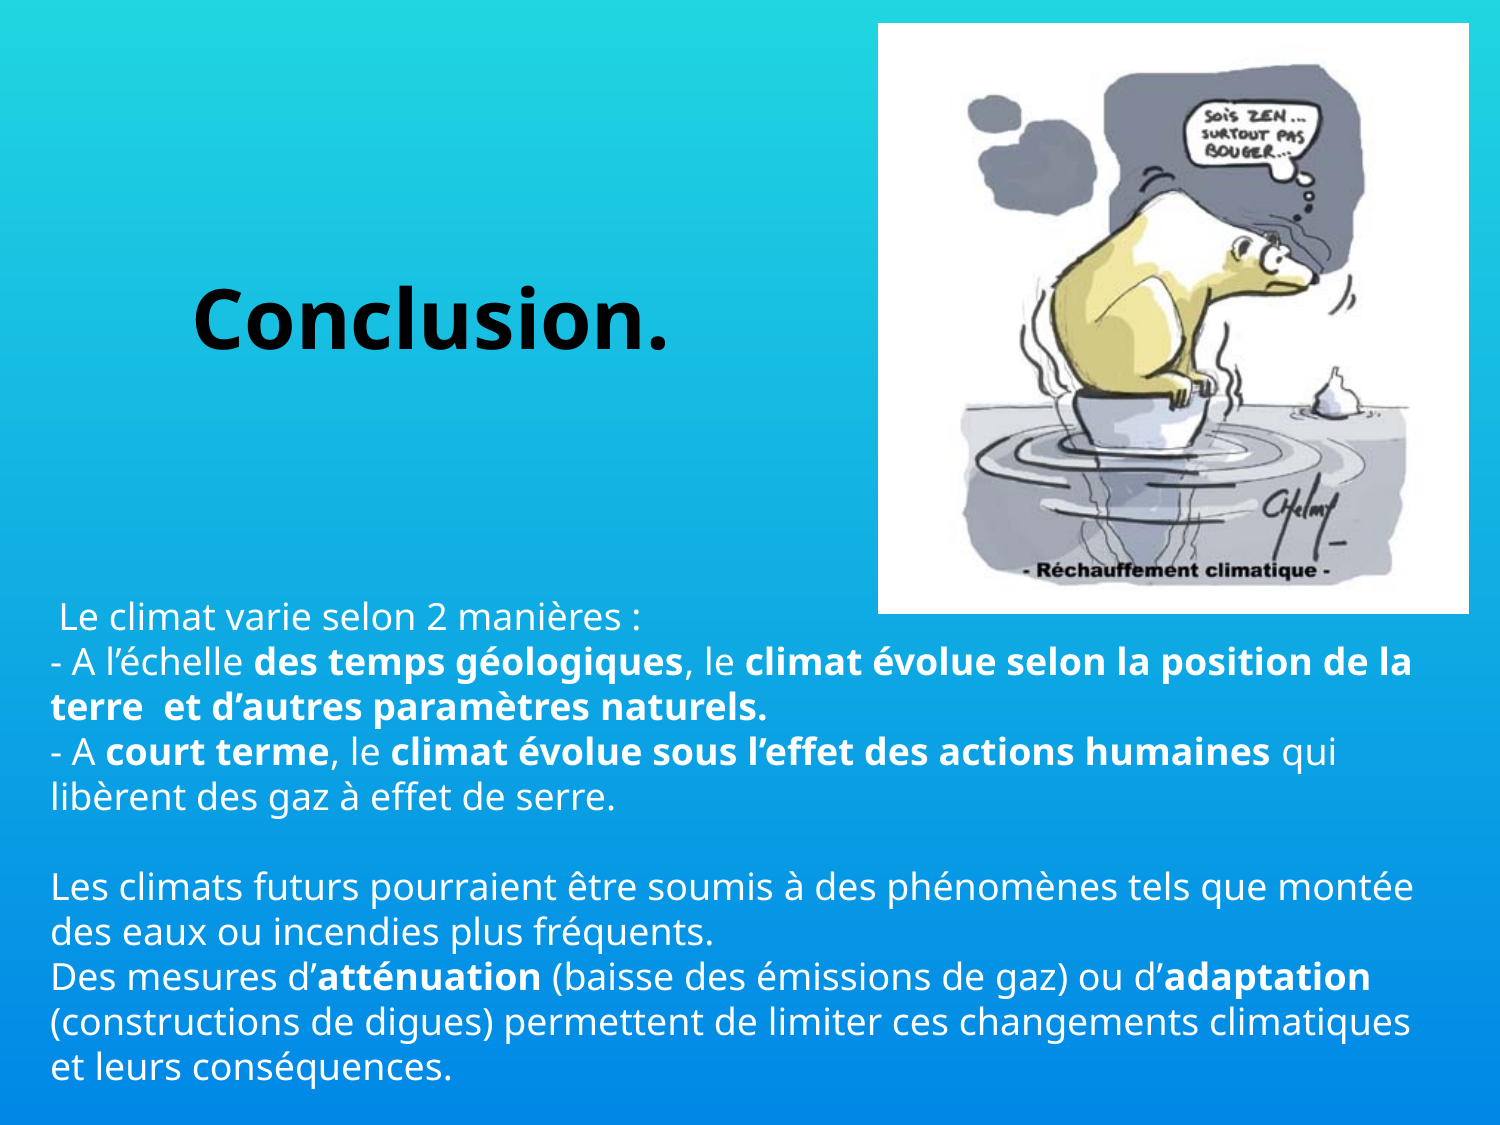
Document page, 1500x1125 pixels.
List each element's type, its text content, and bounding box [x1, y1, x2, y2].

picture [0, 23, 1500, 613]
text_box Le climat varie selon 2 manières : - A l’échelle des temps géologiques, le climat évolue selon la position de la terre et d’autres paramètres naturels. - A court terme, le climat évolue sous l’effet des actions humaines qui libèrent des gaz à effet de serre. Les climats futurs pourraient être soumis à des phénomènes tels que montée des eaux ou incendies plus fréquents. Des mesures d’atténuation (baisse des émissions de gaz) ou d’adaptation (constructions de digues) permettent de limiter ces changements climatiques et leurs conséquences. [35, 585, 1454, 1096]
title Conclusion. [70, 222, 793, 411]
